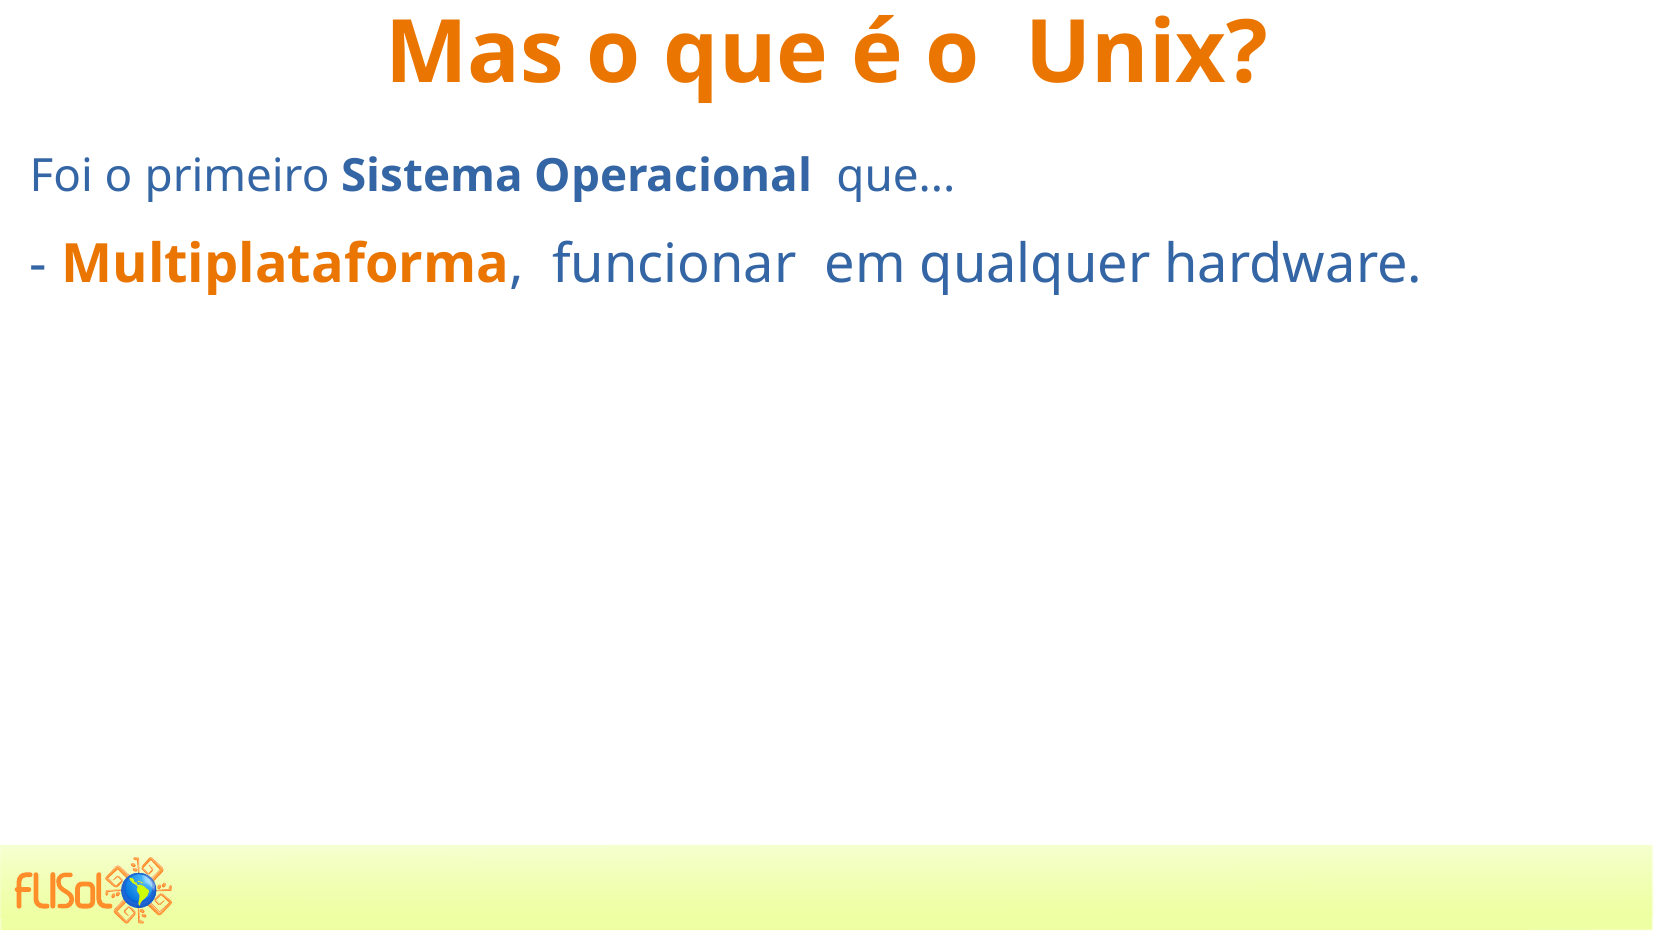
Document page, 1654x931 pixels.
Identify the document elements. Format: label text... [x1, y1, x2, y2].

text_box [0, 844, 1654, 931]
text_box - Multiplataforma, funcionar em qualquer hardware. [29, 228, 1625, 296]
text_box Mas o que é o Unix? [29, 0, 1625, 99]
text_box Foi o primeiro Sistema Operacional que... [29, 139, 1625, 207]
